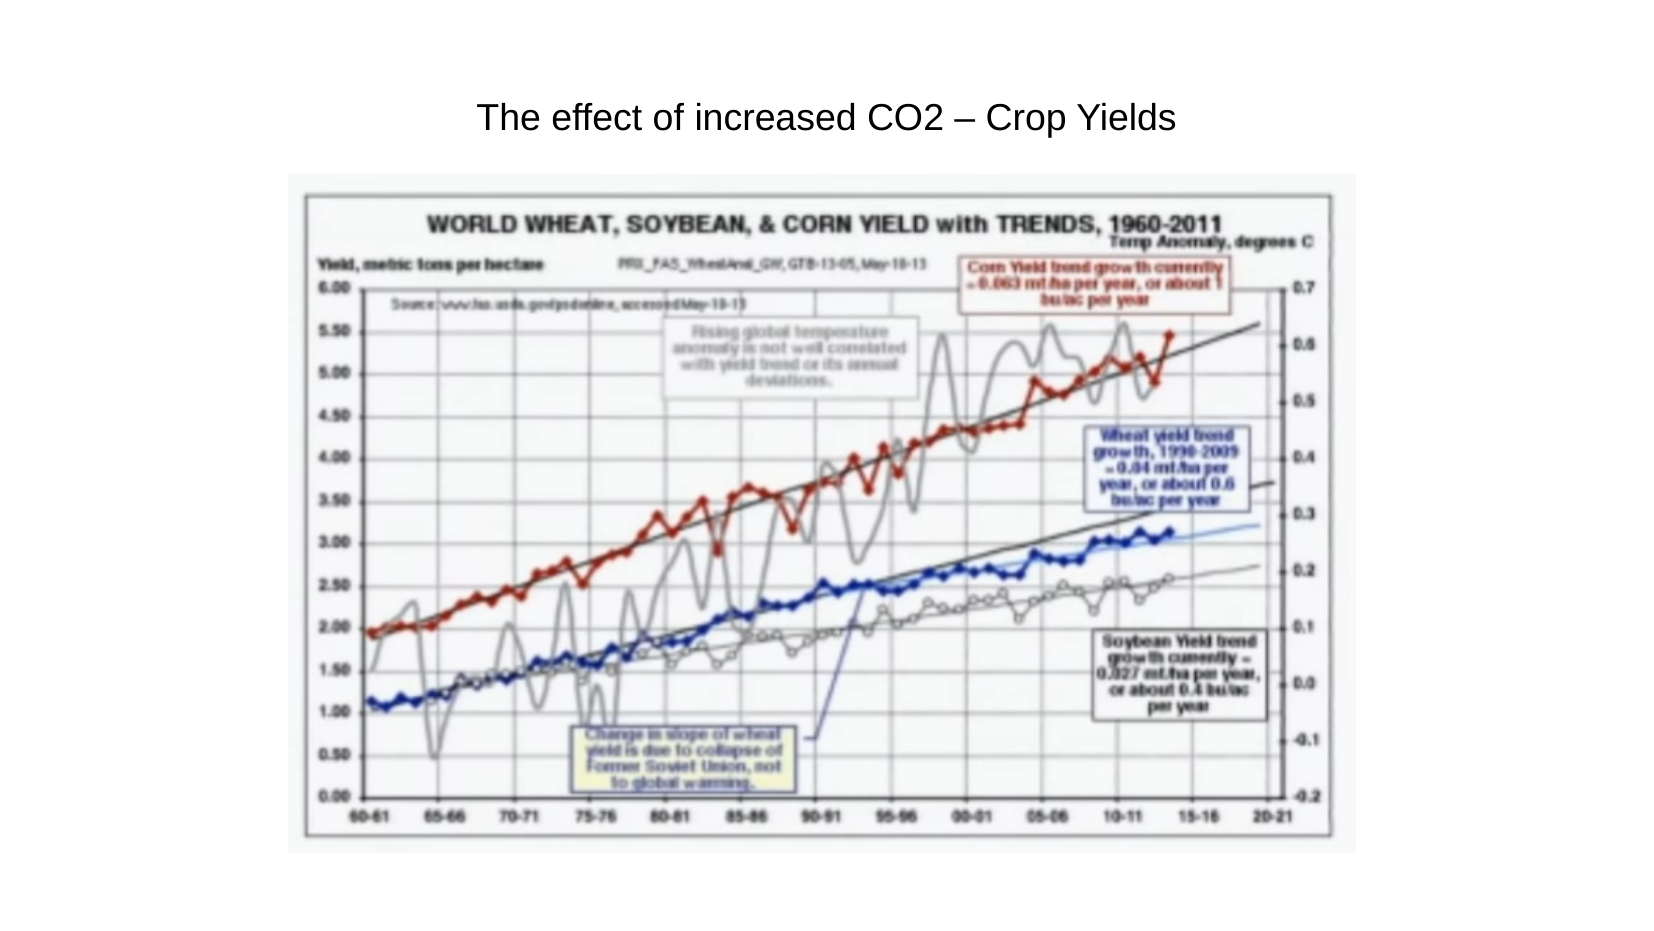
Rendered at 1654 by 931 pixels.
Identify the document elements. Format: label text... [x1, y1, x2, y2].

picture [288, 174, 1356, 853]
text_box The effect of increased CO2 – Crop Yields [82, 92, 1571, 138]
